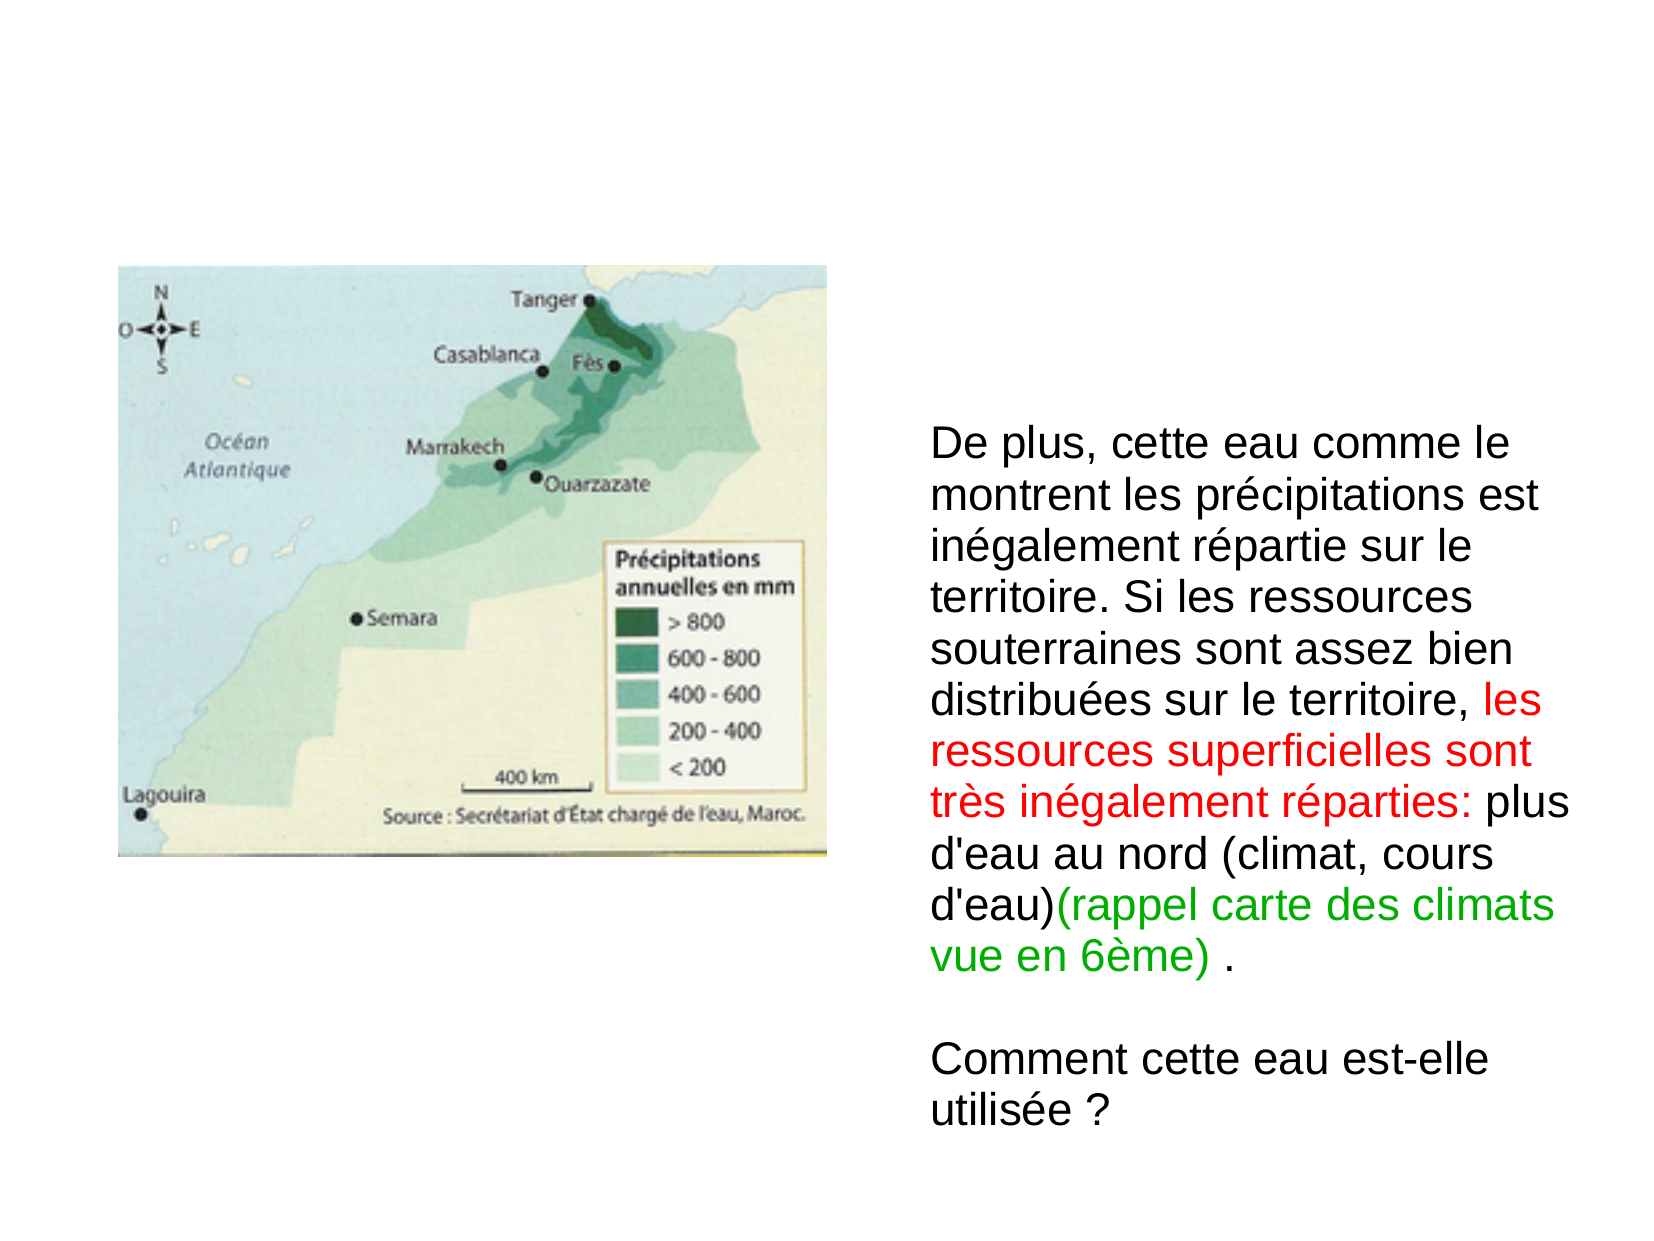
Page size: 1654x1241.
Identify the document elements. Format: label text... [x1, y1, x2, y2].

text_box De plus, cette eau comme le montrent les précipitations est inégalement répartie sur le territoire. Si les ressources souterraines sont assez bien distribuées sur le territoire, les ressources superficielles sont très inégalement réparties: plus d'eau au nord (climat, cours d'eau)(rappel carte des climats vue en 6ème) . Comment cette eau est-elle utilisée ? [915, 410, 1625, 1182]
picture [118, 265, 827, 857]
